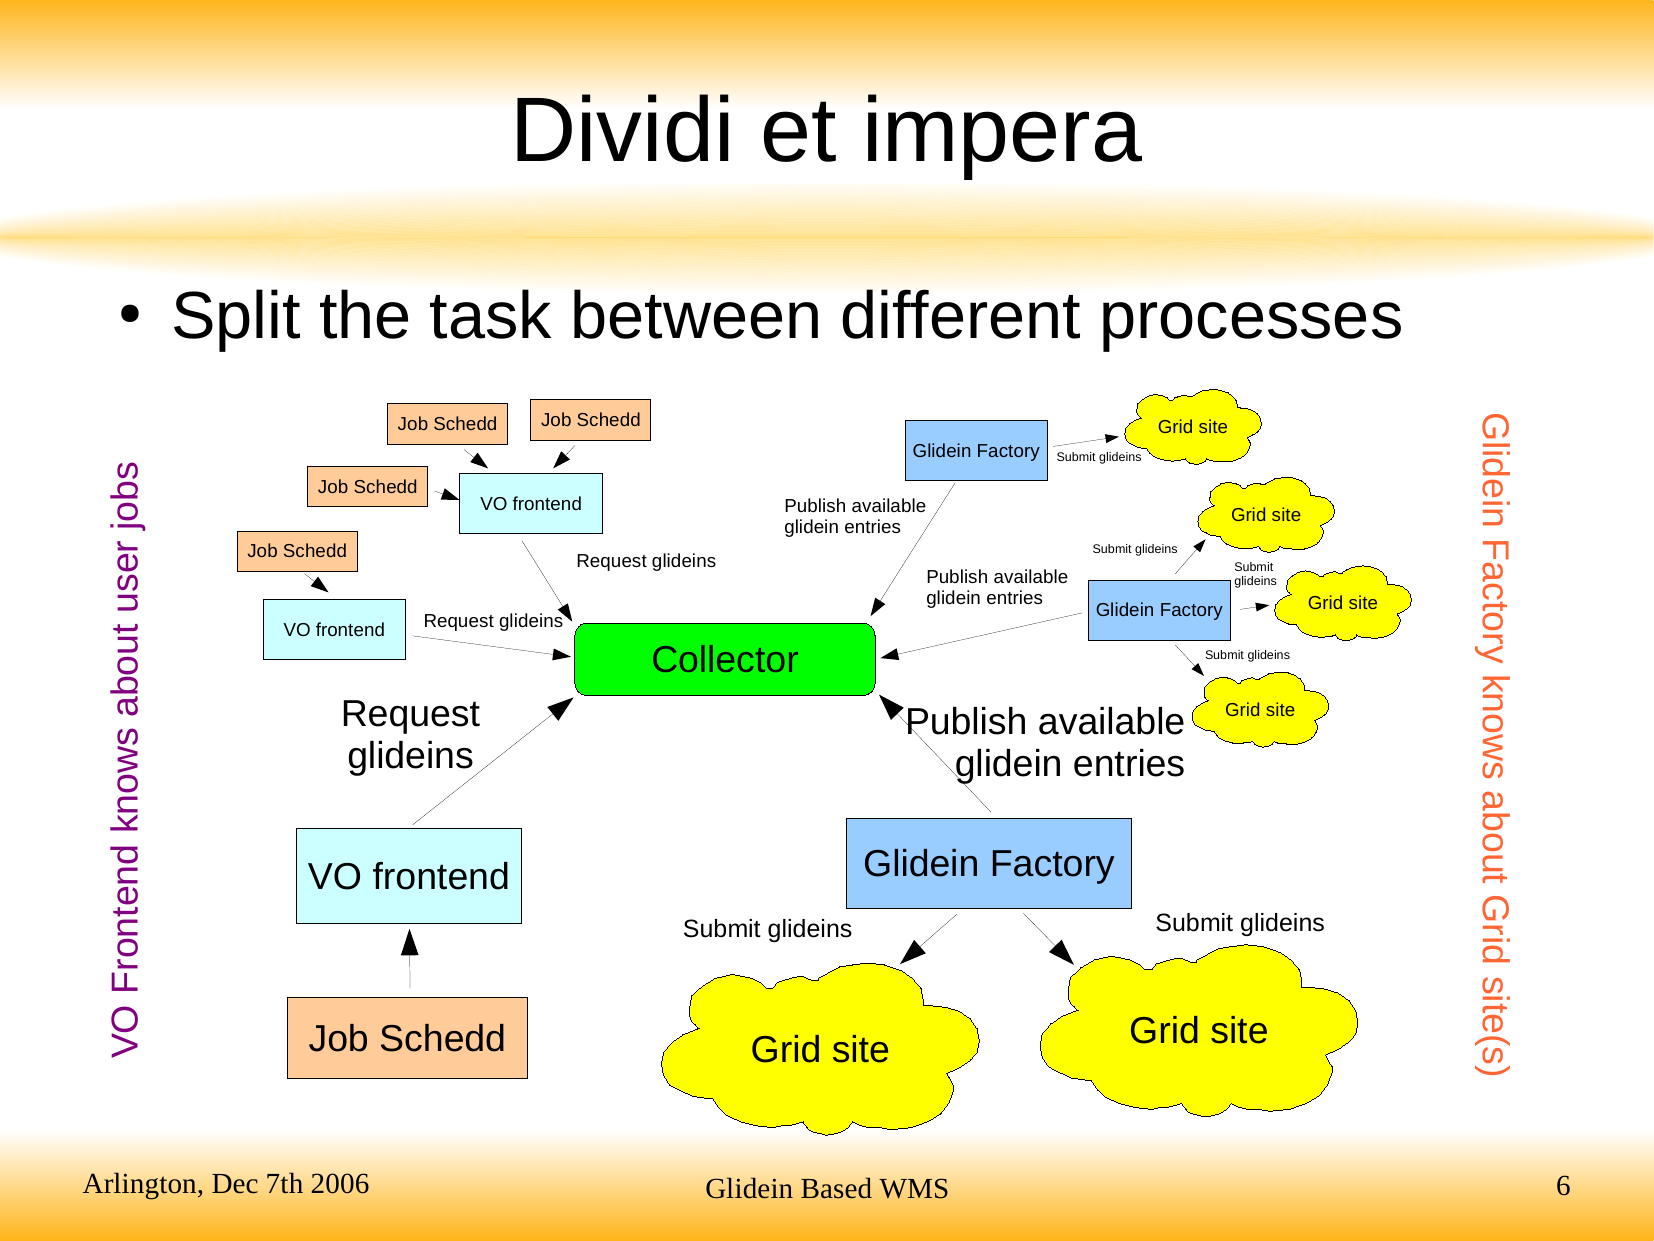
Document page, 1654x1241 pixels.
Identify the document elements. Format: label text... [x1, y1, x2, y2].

text_box Grid site [661, 963, 980, 1136]
text_box Grid site [1274, 565, 1412, 641]
text_box VO frontend [459, 473, 603, 534]
text_box Grid site [1204, 675, 1329, 748]
text_box Glidein Factory knows about Grid site(s) [1453, 397, 1525, 1093]
text_box Submit glideins [1219, 552, 1345, 606]
text_box Job Schedd [237, 531, 358, 572]
text_box Request glideins [561, 543, 752, 587]
text_box VO Frontend knows about user jobs [96, 446, 167, 1074]
text_box Collector [574, 623, 876, 696]
text_box Job Schedd [530, 399, 651, 441]
text_box Submit glideins [1190, 641, 1316, 675]
text_box Request glideins [326, 685, 496, 821]
text_box Submit glideins [1077, 534, 1203, 569]
text_box Glidein Factory [846, 818, 1132, 909]
text_box Job Schedd [387, 403, 508, 445]
text_box Request glideins [408, 603, 599, 647]
text_box Grid site [1197, 477, 1335, 552]
text_box Submit glideins [1140, 901, 1341, 957]
text_box Grid site [1040, 956, 1358, 1117]
text_box Publish available glidein entries [769, 488, 942, 560]
text_box Grid site [1124, 389, 1262, 465]
text_box Submit glideins [668, 906, 868, 963]
text_box VO frontend [18, 235, 1635, 239]
text_box Glidein Factory [905, 420, 1048, 481]
text_box Job Schedd [307, 466, 428, 507]
text_box Job Schedd [287, 997, 528, 1079]
text_box VO frontend [296, 828, 522, 924]
text_box Glidein Factory [1088, 580, 1231, 641]
text_box Submit glideins [1041, 442, 1167, 477]
list Split the task between different processes [82, 278, 1571, 378]
text_box VO frontend [263, 599, 406, 660]
text_box Publish available glidein entries [911, 559, 1084, 631]
title Dividi et impera [82, 25, 1571, 233]
text_box Publish available glidein entries [887, 693, 1227, 825]
